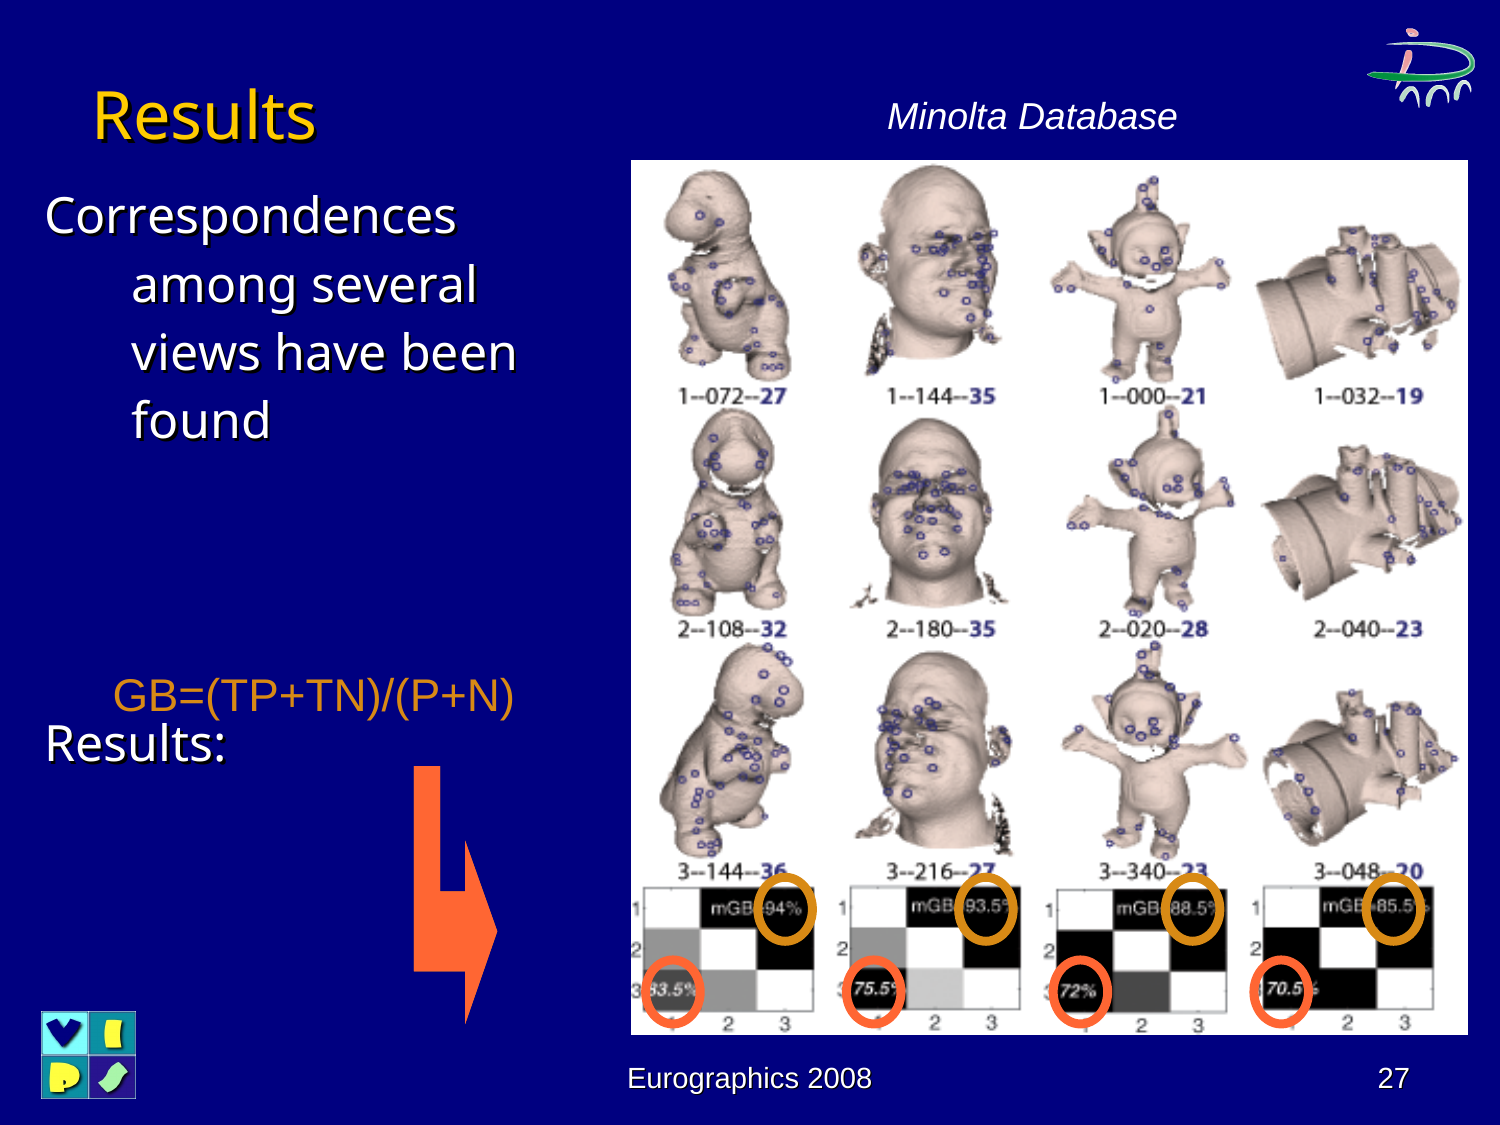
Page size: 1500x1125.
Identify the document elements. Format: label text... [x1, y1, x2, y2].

text_box [413, 766, 498, 1025]
picture [1367, 28, 1475, 108]
text_box GB=(TP+TN)/(P+N) [97, 662, 538, 729]
list Correspondences among several views have been found Results: [29, 172, 621, 661]
text_box Minolta Database [872, 88, 1204, 146]
picture [41, 1011, 136, 1099]
title Results [76, 42, 1427, 185]
chart [631, 160, 1468, 1036]
